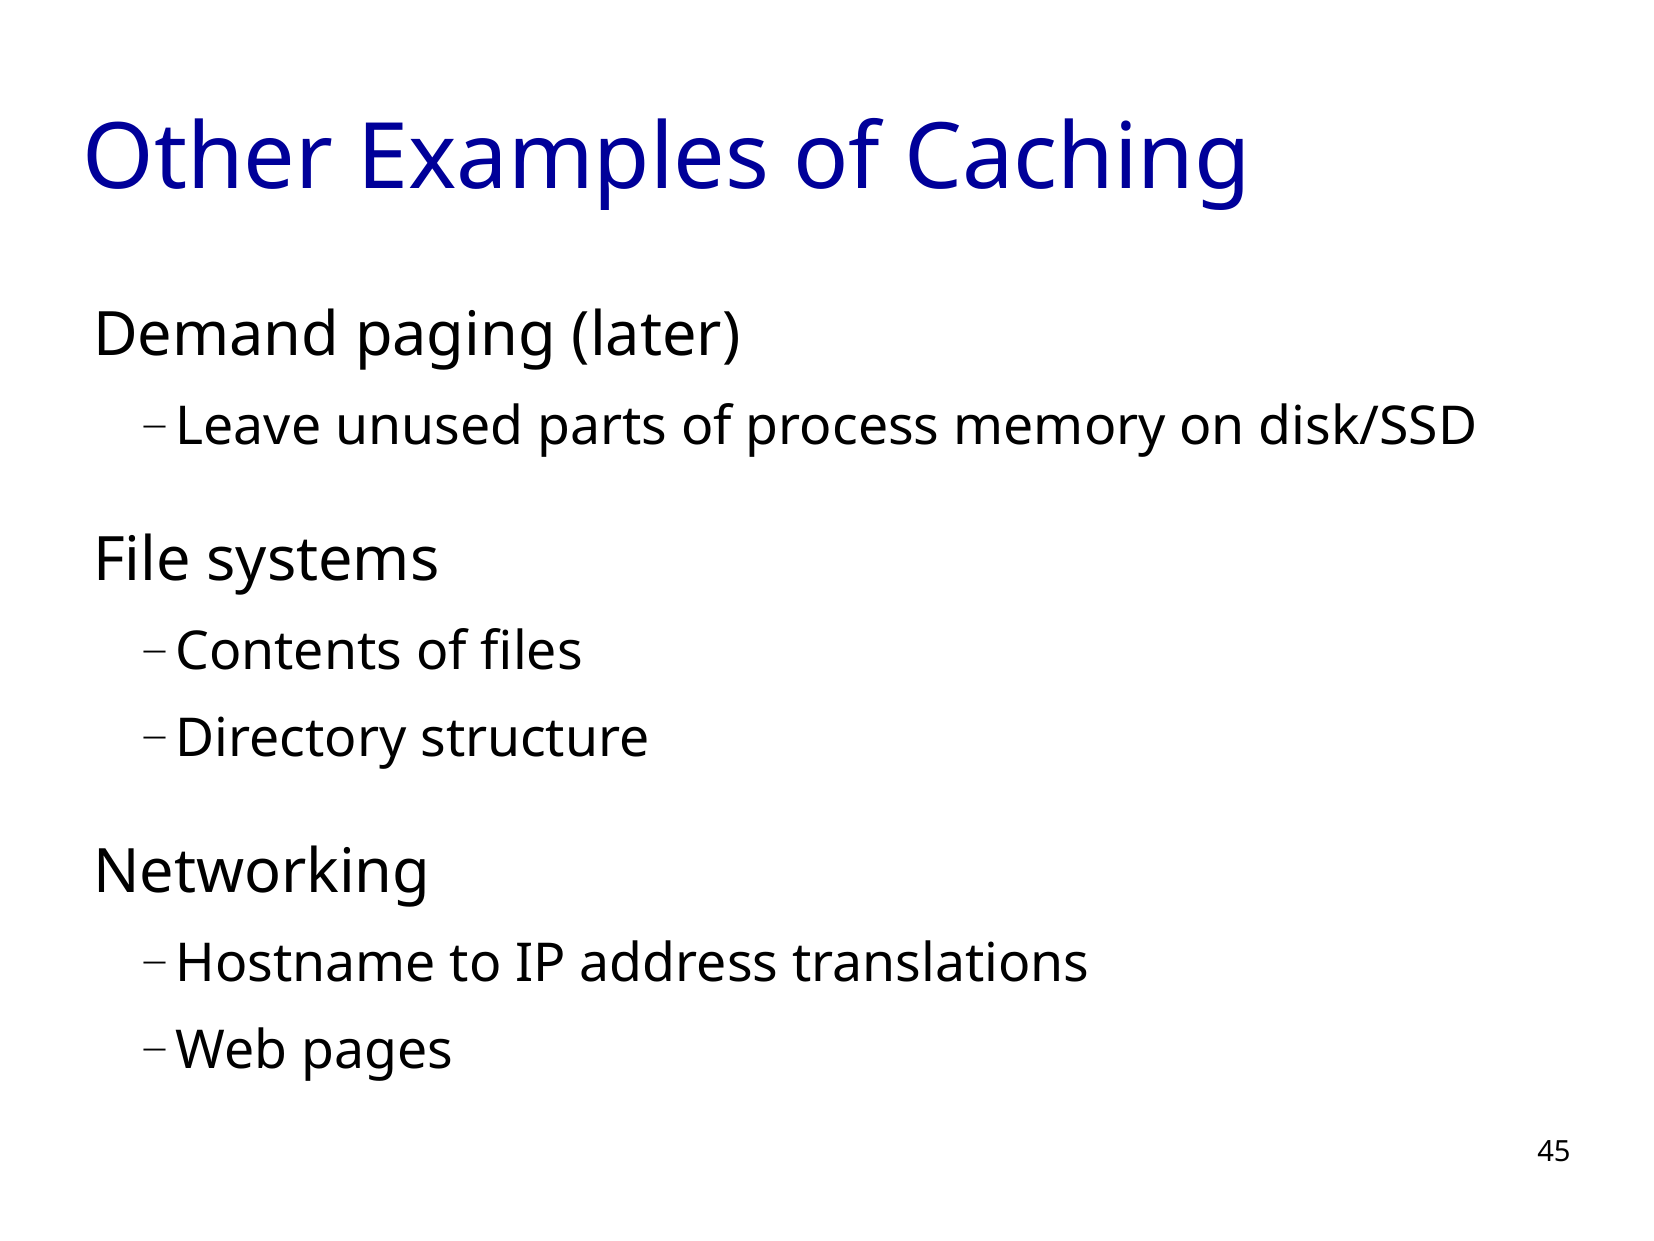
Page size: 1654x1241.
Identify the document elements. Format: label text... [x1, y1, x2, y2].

list Demand paging (later) Leave unused parts of process memory on disk/SSD File systems Contents of files Directory structure Networking Hostname to IP address translations Web pages [60, 290, 1571, 1096]
title Other Examples of Caching [82, 49, 1571, 257]
